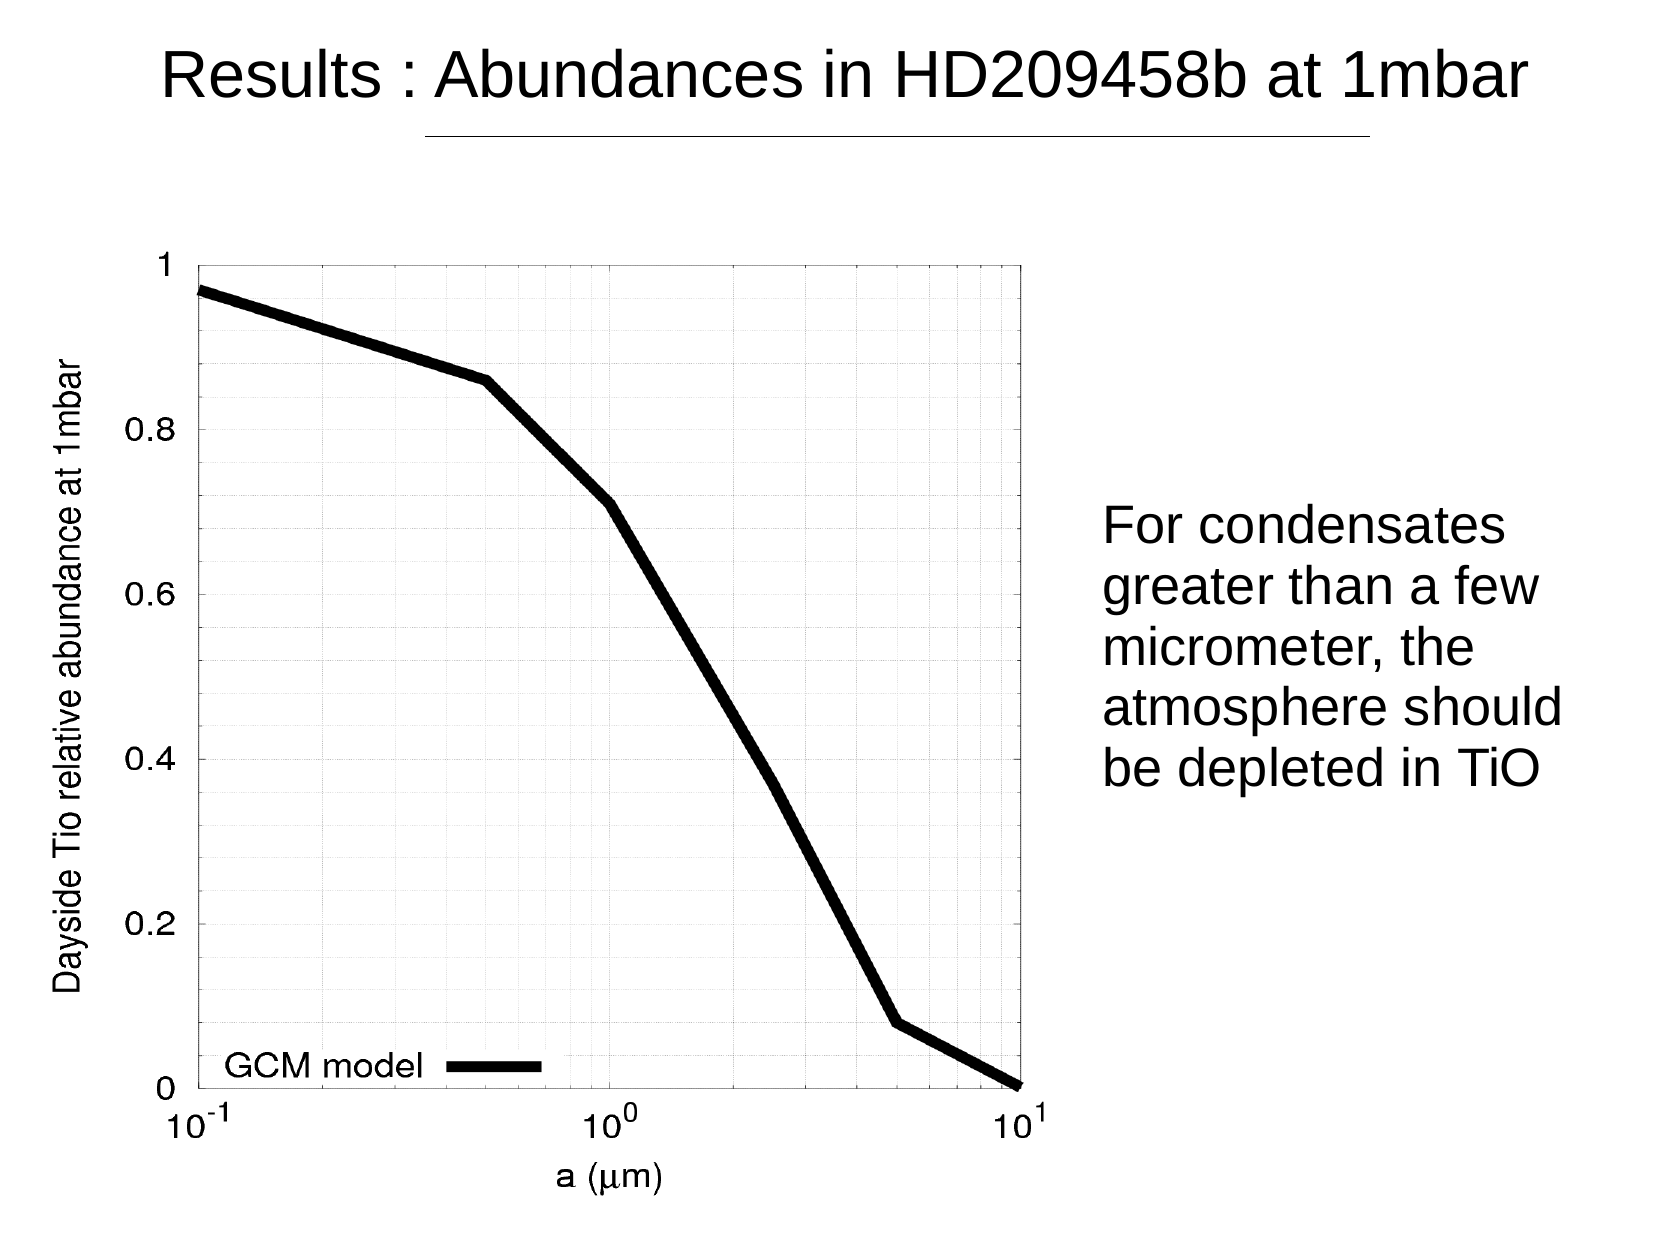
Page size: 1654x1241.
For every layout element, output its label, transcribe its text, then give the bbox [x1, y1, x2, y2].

text_box For condensates greater than a few micrometer, the atmosphere should be depleted in TiO [1087, 487, 1613, 805]
picture [0, 224, 1238, 1201]
text_box Results : Abundances in HD209458b at 1mbar [141, 37, 1532, 126]
